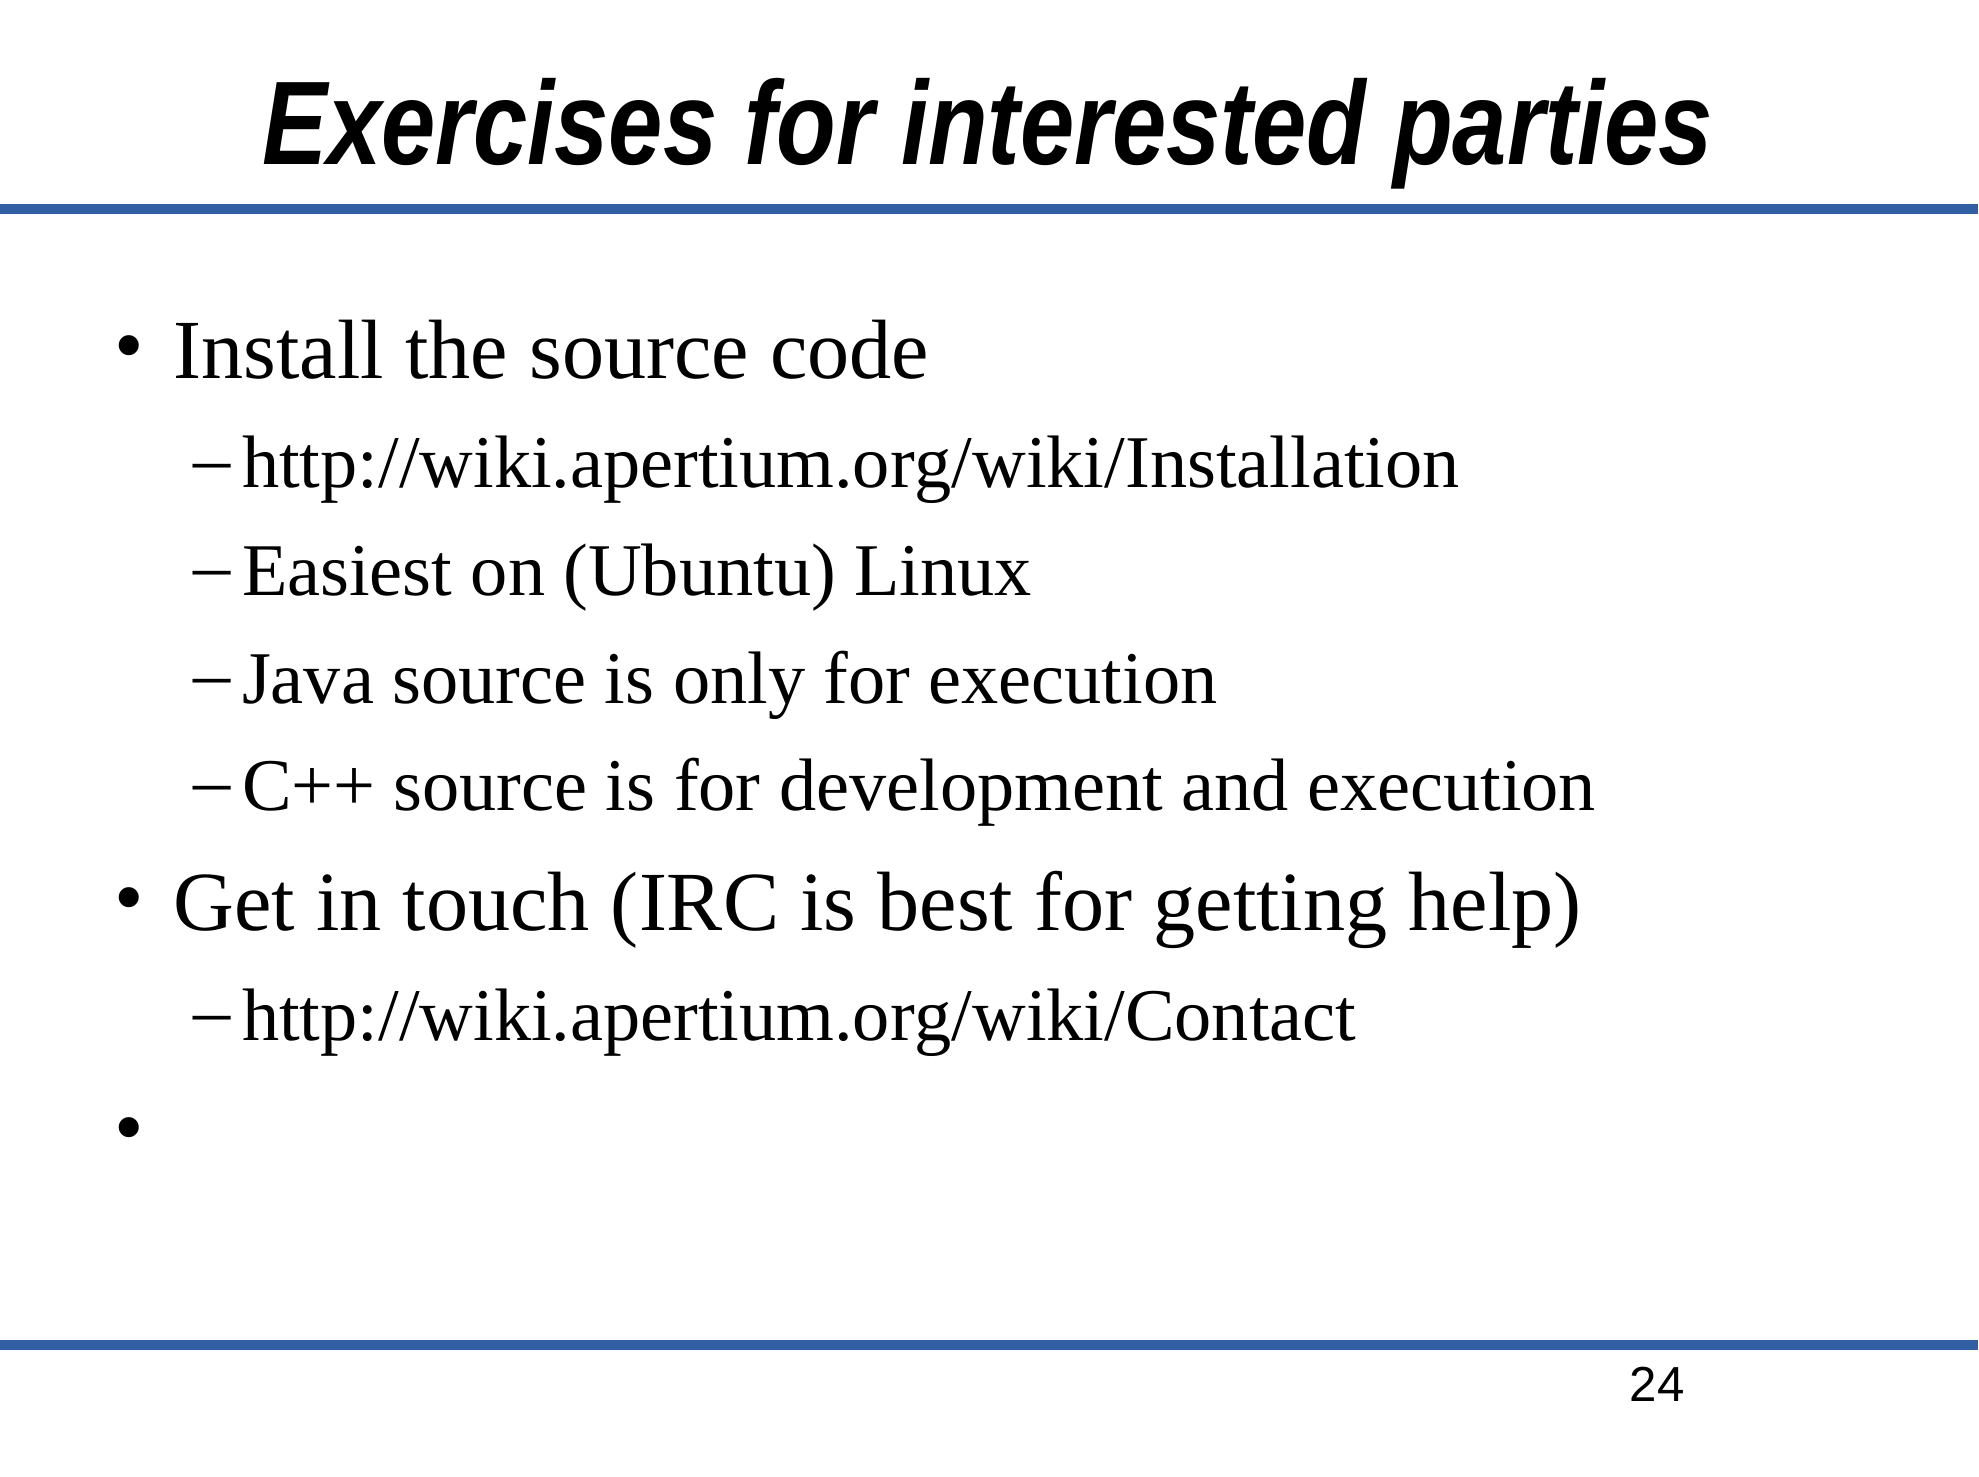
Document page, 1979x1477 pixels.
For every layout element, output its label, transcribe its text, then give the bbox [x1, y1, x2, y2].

title Exercises for interested parties [0, 30, 1979, 203]
list Install the source code http://wiki.apertium.org/wiki/Installation Easiest on (Ubuntu) Linux Java source is only for execution C++ source is for development and execution Get in touch (IRC is best for getting help) http://wiki.apertium.org/wiki/Contact [98, 286, 1880, 1261]
